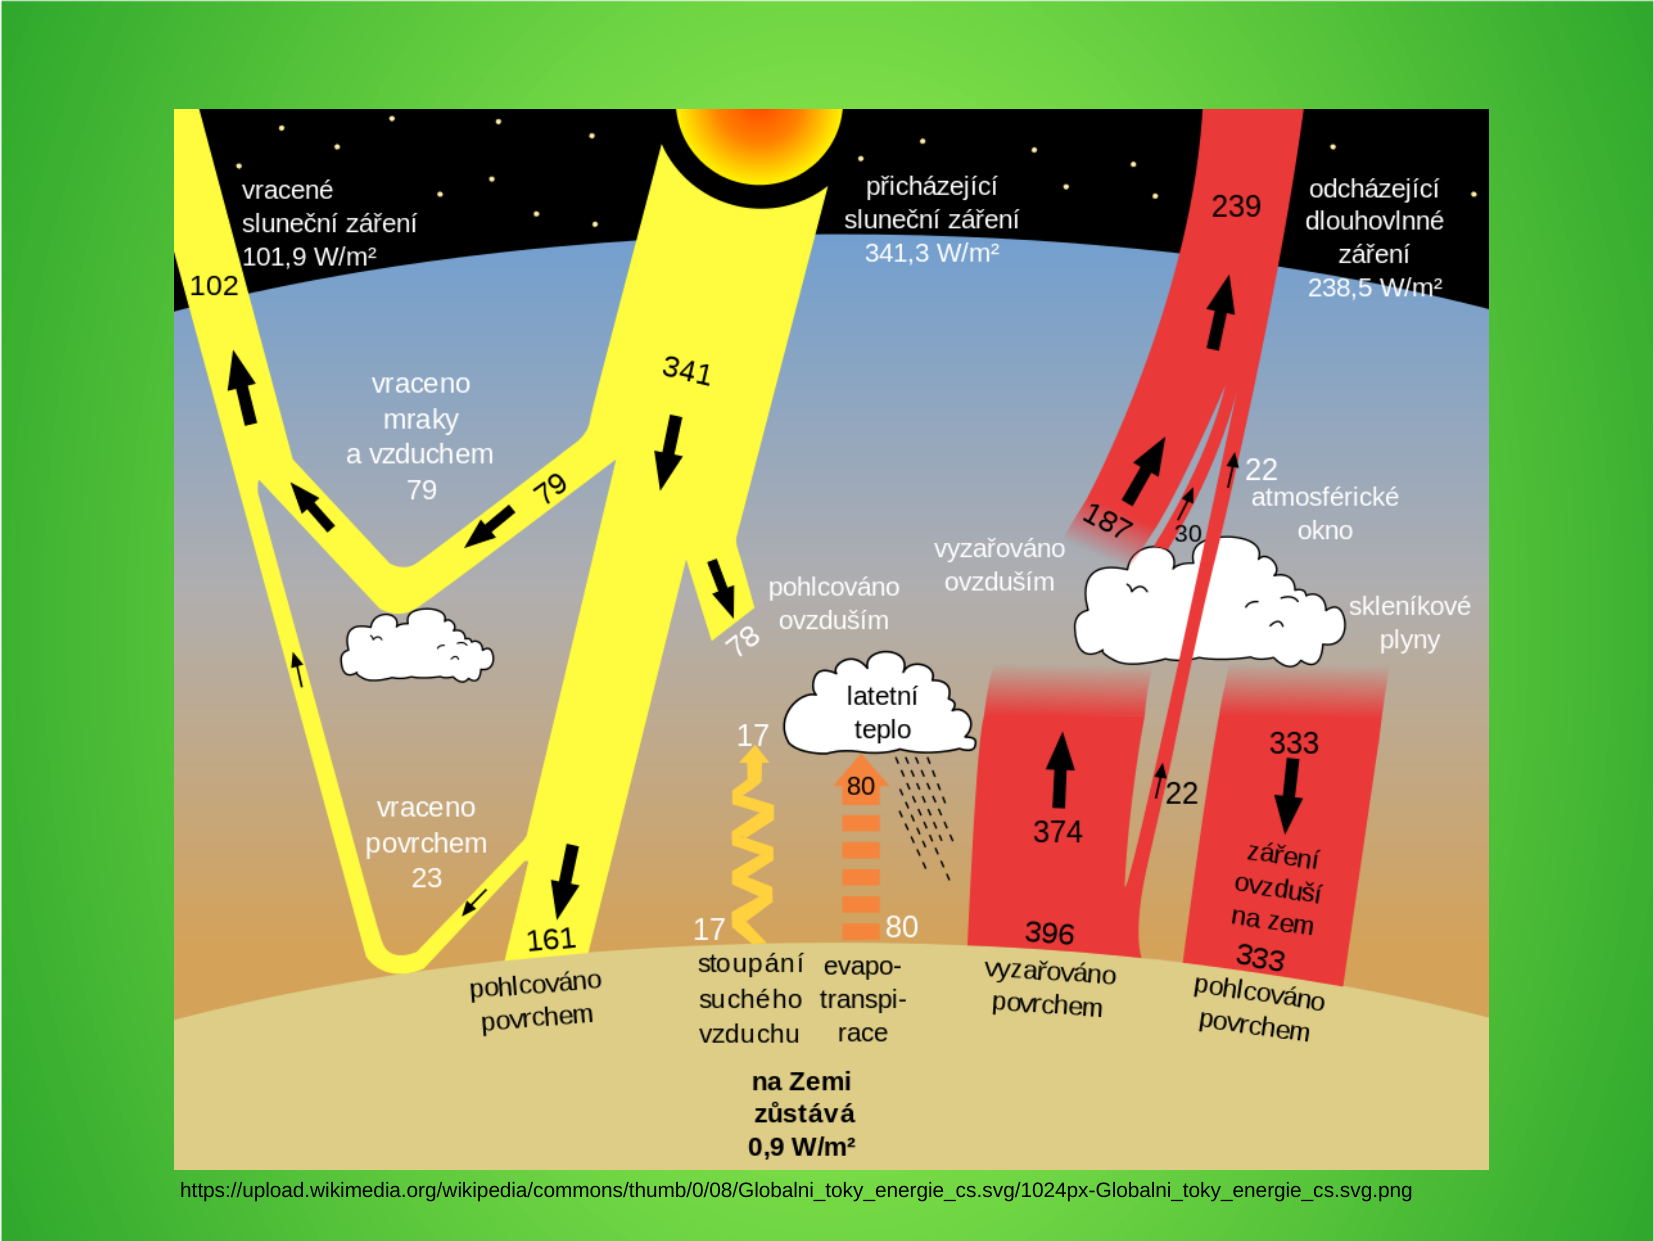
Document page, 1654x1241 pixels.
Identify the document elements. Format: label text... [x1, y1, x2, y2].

picture [174, 109, 1489, 1169]
text_box https://upload.wikimedia.org/wikipedia/commons/thumb/0/08/Globalni_toky_energie_cs.svg/1024px-Globalni_toky_energie_cs.svg.png [165, 1169, 1560, 1208]
